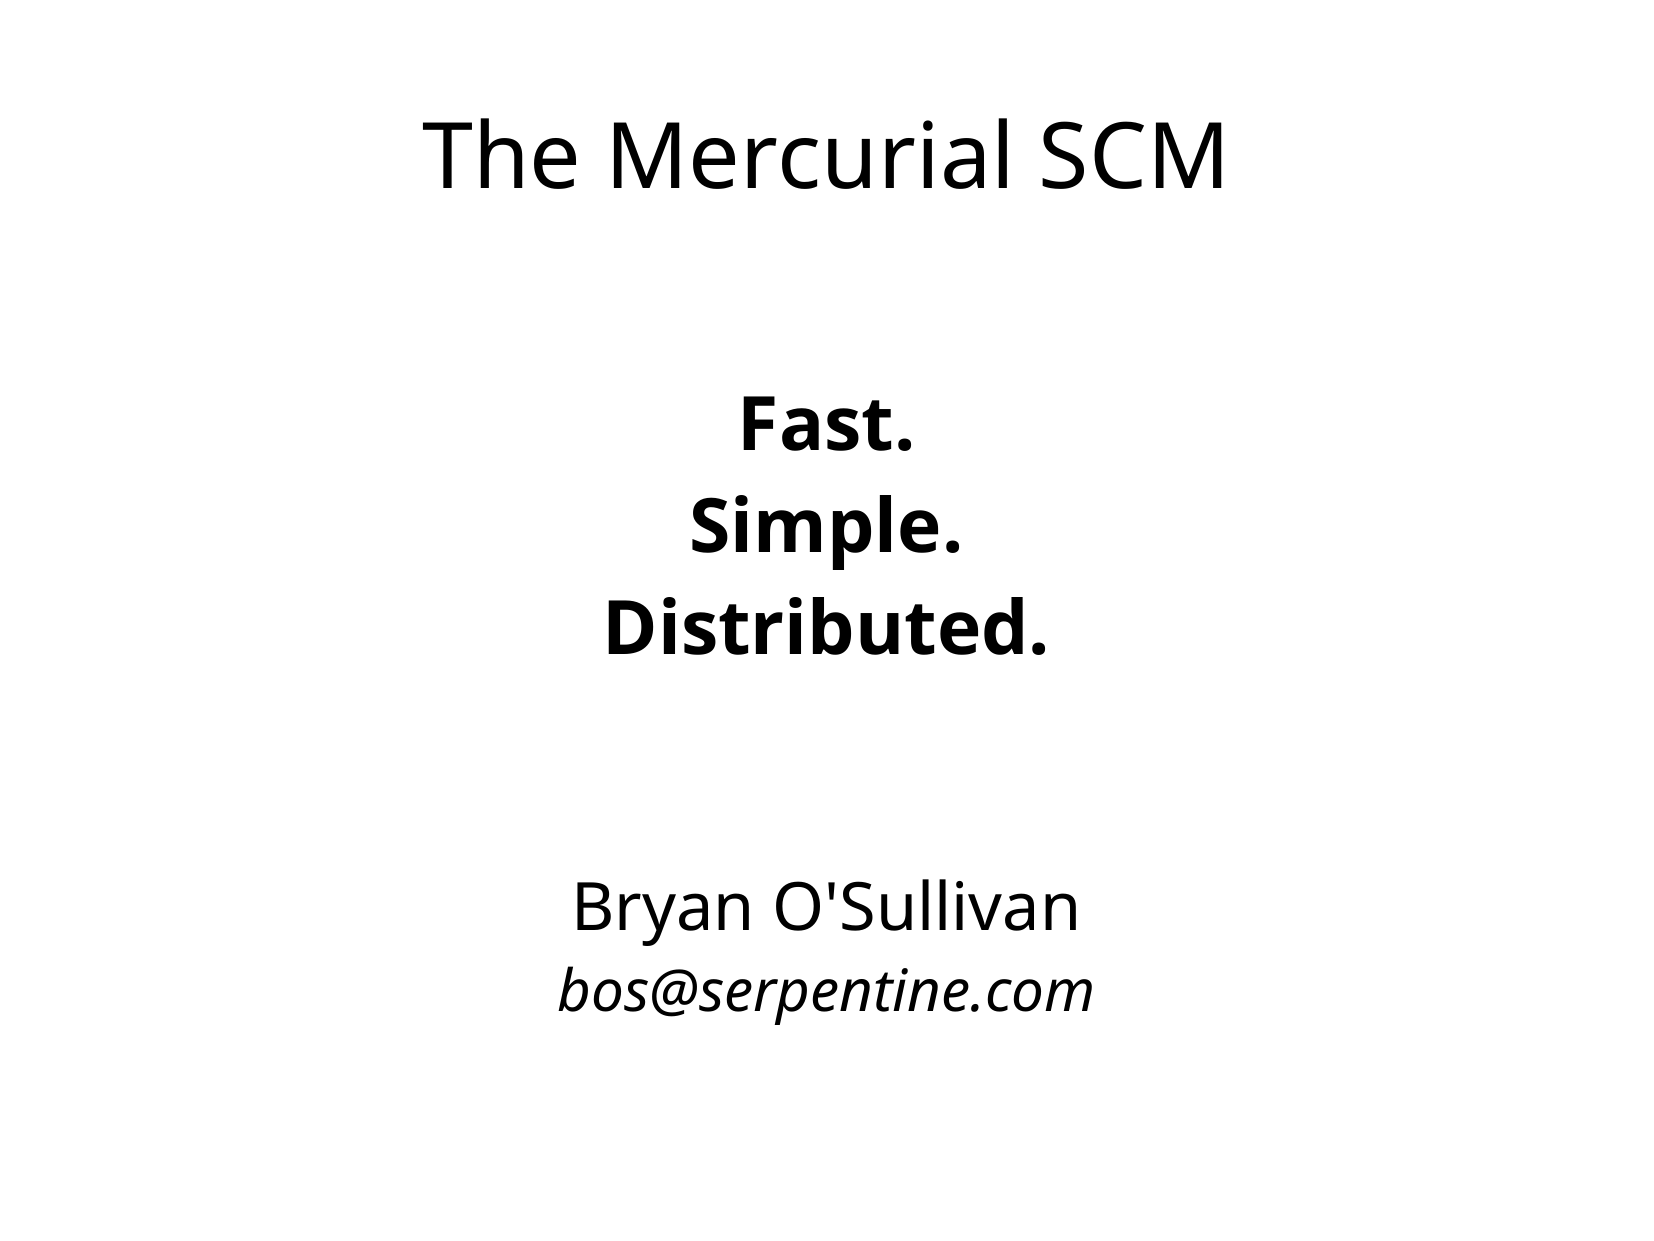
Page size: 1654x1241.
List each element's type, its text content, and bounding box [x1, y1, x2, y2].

subtitle Fast. Simple. Distributed. Bryan O'Sullivan bos@serpentine.com [82, 290, 1571, 1109]
title The Mercurial SCM [82, 49, 1571, 257]
